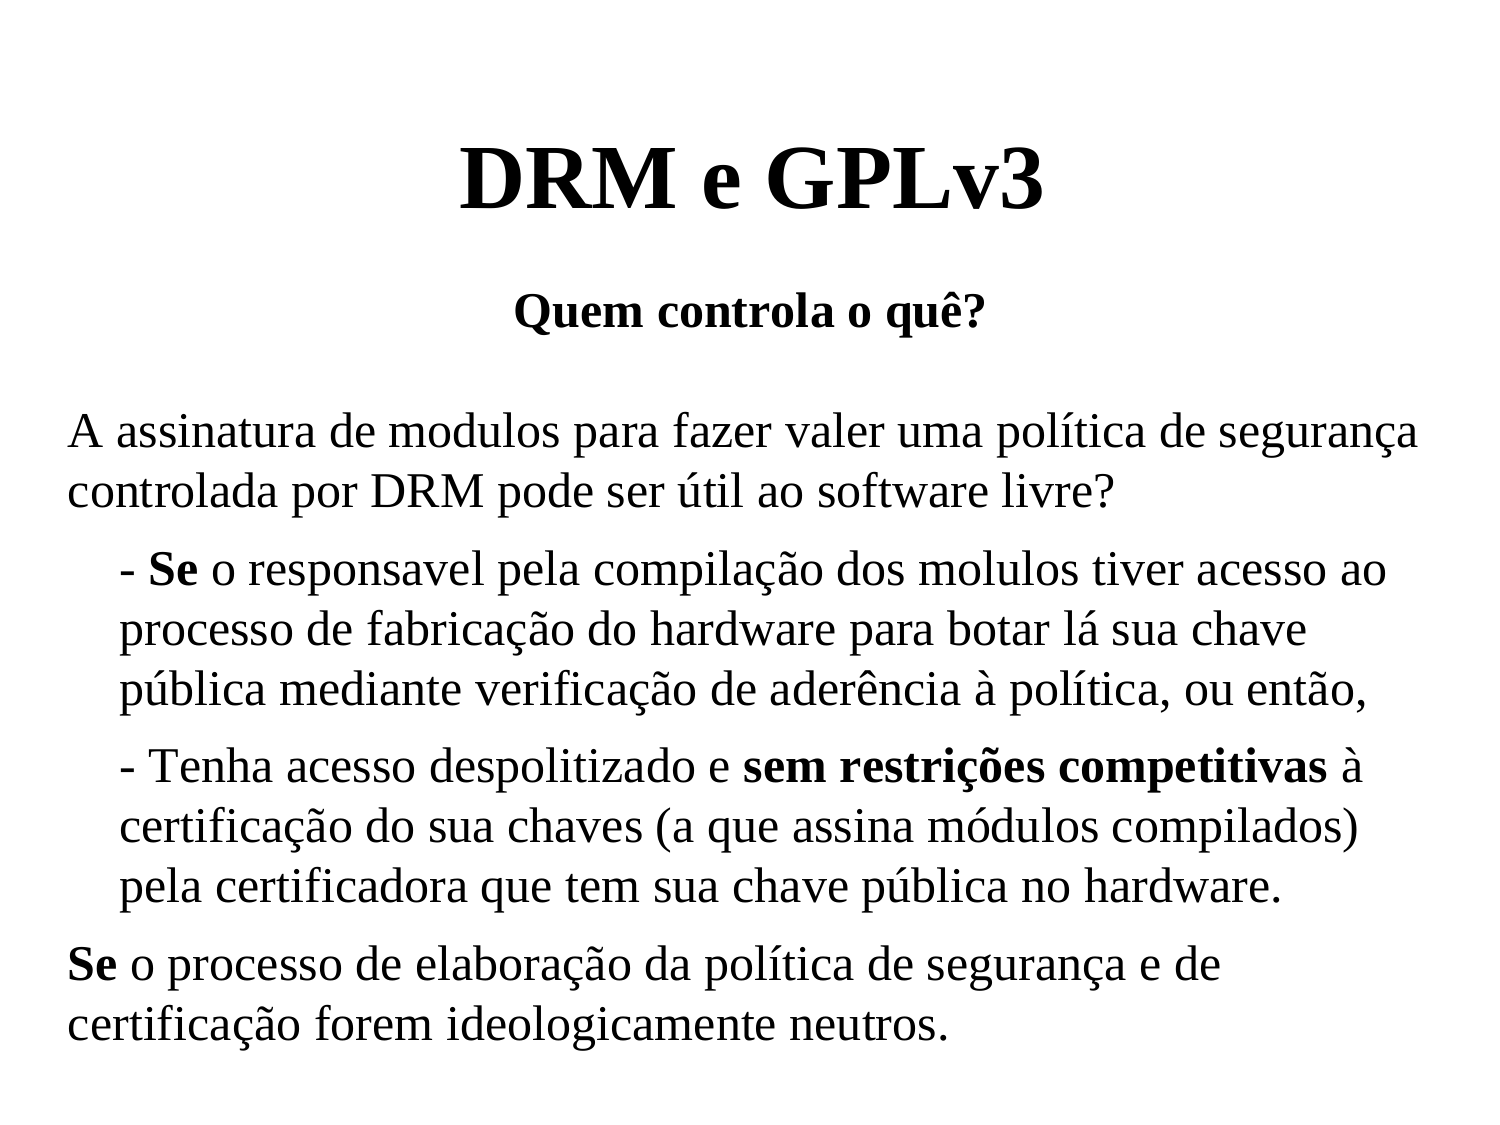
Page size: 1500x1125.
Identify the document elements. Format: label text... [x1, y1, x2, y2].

text_box Quem controla o quê? A assinatura de modulos para fazer valer uma política de segurança controlada por DRM pode ser útil ao software livre? - Se o responsavel pela compilação dos molulos tiver acesso ao processo de fabricação do hardware para botar lá sua chave pública mediante verificação de aderência à política, ou então, - Tenha acesso despolitizado e sem restrições competitivas à certificação do sua chaves (a que assina módulos compilados) pela certificadora que tem sua chave pública no hardware. Se o processo de elaboração da política de segurança e de certificação forem ideologicamente neutros. [67, 279, 1435, 1062]
title DRM e GPLv3 [115, 81, 1391, 269]
